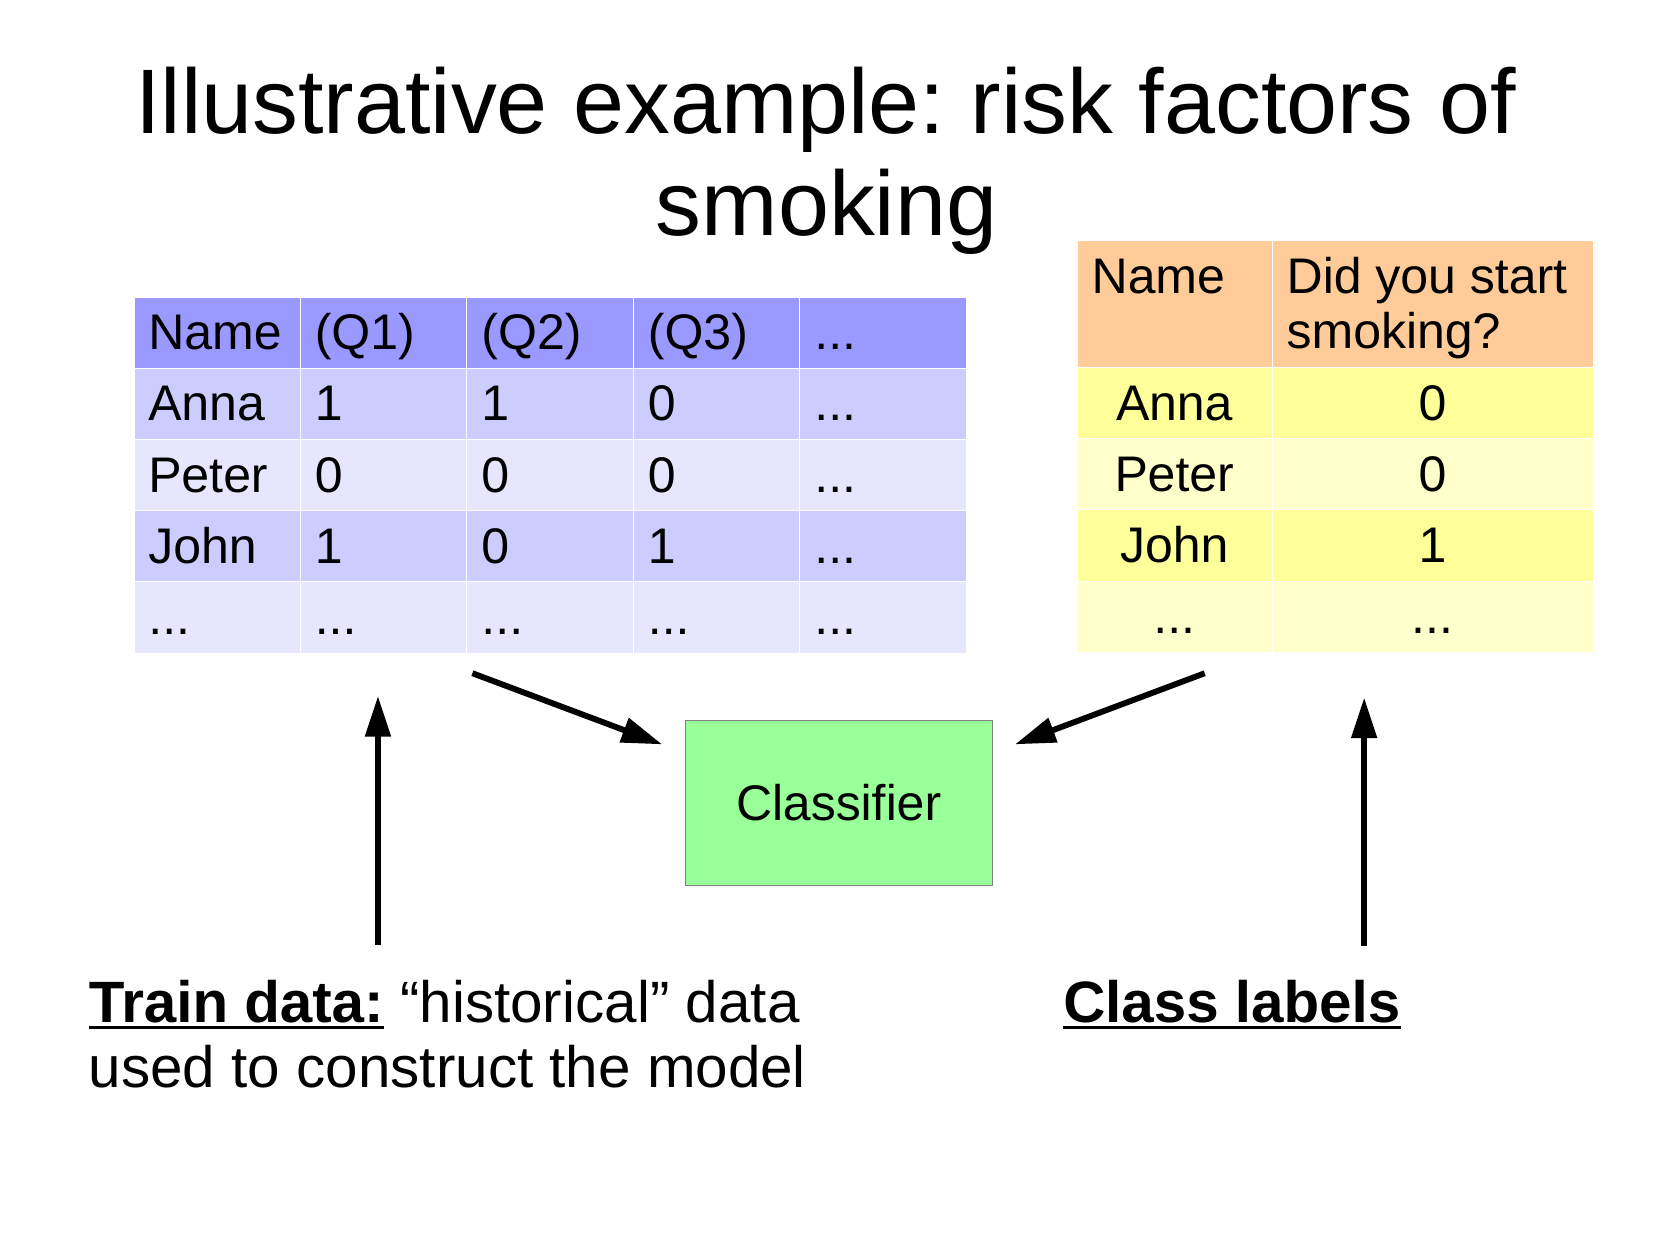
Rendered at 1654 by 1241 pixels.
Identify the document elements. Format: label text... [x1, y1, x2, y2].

table_cell ... [1273, 582, 1593, 652]
text_box Train data: “historical” data used to construct the model [74, 962, 822, 1109]
table_cell ... [800, 582, 966, 653]
table_cell 0 [634, 440, 799, 510]
table_cell 0 [1273, 368, 1593, 438]
table_cell ... [467, 582, 633, 653]
table_header (Q1) [301, 298, 466, 368]
table_cell 1 [1273, 510, 1593, 581]
table_cell ... [135, 582, 300, 653]
table_cell 0 [1273, 439, 1593, 509]
table_header Did you start smoking? [1273, 241, 1593, 367]
table_cell Anna [1078, 368, 1272, 438]
table_cell ... [1078, 582, 1272, 652]
table_cell Anna [135, 369, 300, 439]
table_cell ... [800, 511, 966, 581]
text_box Classifier [685, 720, 993, 886]
table_cell 1 [301, 511, 466, 581]
table_cell Peter [1078, 439, 1272, 509]
table_cell John [1078, 510, 1272, 581]
table_cell ... [800, 369, 966, 439]
table_header (Q3) [634, 298, 799, 368]
table_header ... [800, 298, 966, 368]
table_cell ... [800, 440, 966, 510]
table_cell ... [301, 582, 466, 653]
table_cell 0 [634, 369, 799, 439]
table_cell 0 [301, 440, 466, 510]
table_cell 1 [301, 369, 466, 439]
table_header Name [135, 298, 300, 368]
table_header (Q2) [467, 298, 633, 368]
table_cell 1 [467, 369, 633, 439]
text_box Class labels [1048, 962, 1432, 1044]
table_cell 0 [467, 511, 633, 581]
table_cell Peter [135, 440, 300, 510]
table_cell John [135, 511, 300, 581]
table_cell 0 [467, 440, 633, 510]
table_header Name [1078, 241, 1272, 367]
table_cell 1 [634, 511, 799, 581]
table_cell ... [634, 582, 799, 653]
title Illustrative example: risk factors of smoking [82, 49, 1571, 257]
